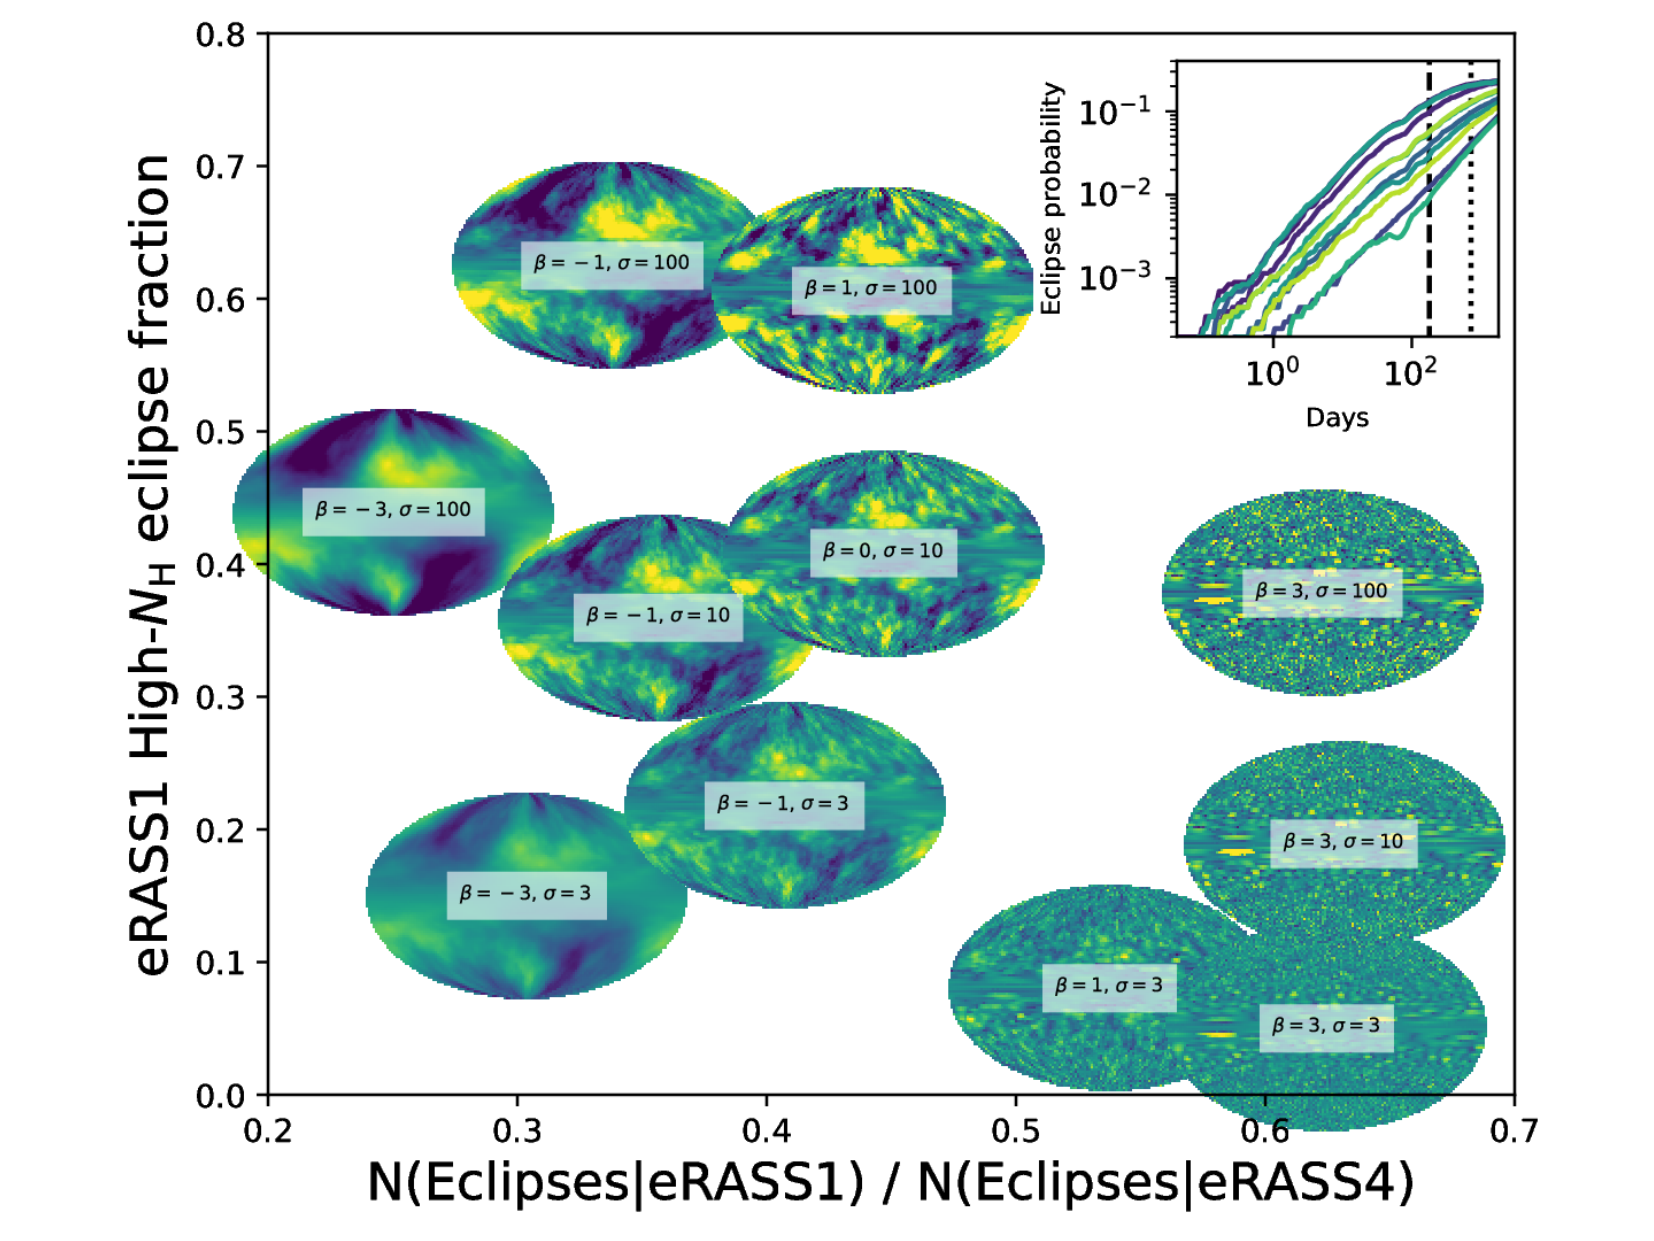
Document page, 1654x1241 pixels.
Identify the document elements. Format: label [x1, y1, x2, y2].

picture [105, 0, 1563, 1235]
